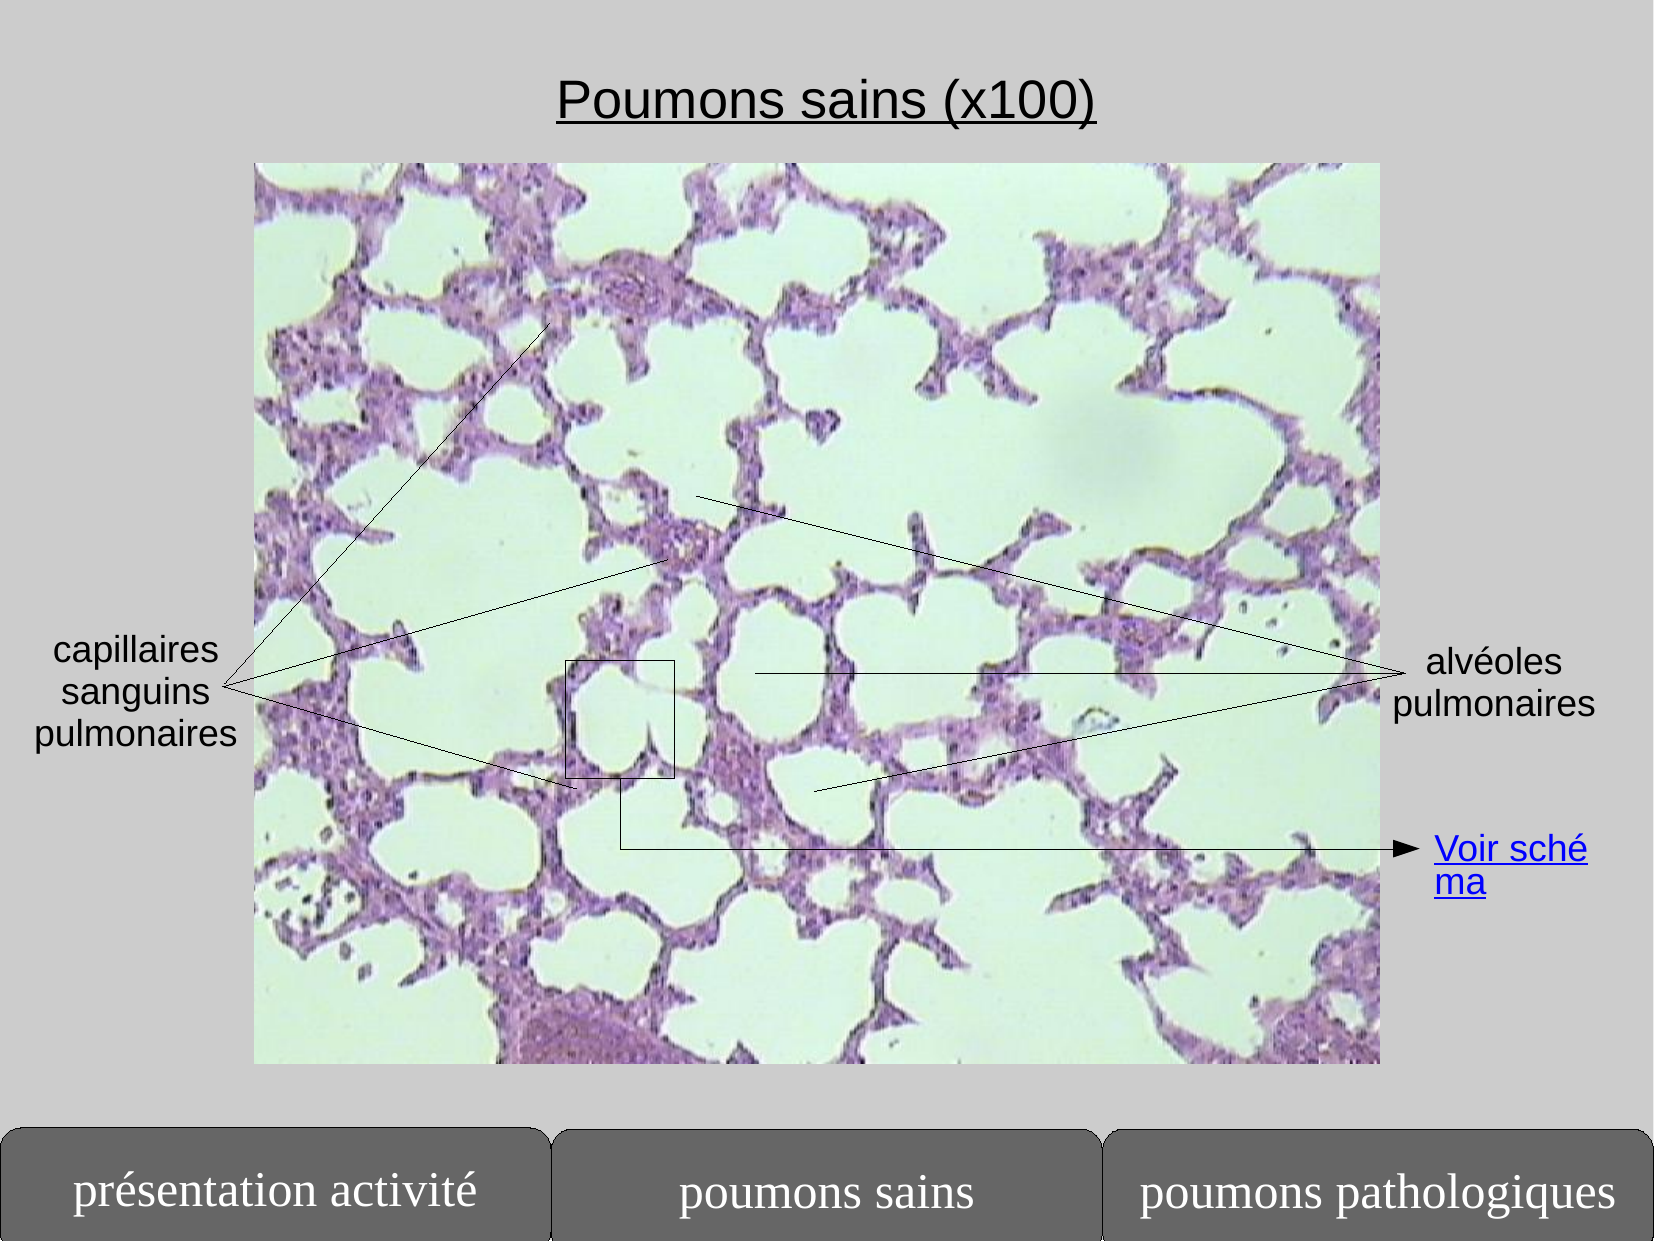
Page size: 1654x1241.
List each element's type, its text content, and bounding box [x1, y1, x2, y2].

title Poumons sains (x100) [82, 3, 1571, 197]
picture [254, 197, 1380, 1064]
text_box capillaires sanguins pulmonaires [17, 620, 254, 762]
text_box alvéoles pulmonaires [1375, 633, 1613, 733]
text_box Voir schéma [1419, 819, 1619, 878]
picture [566, 661, 674, 778]
